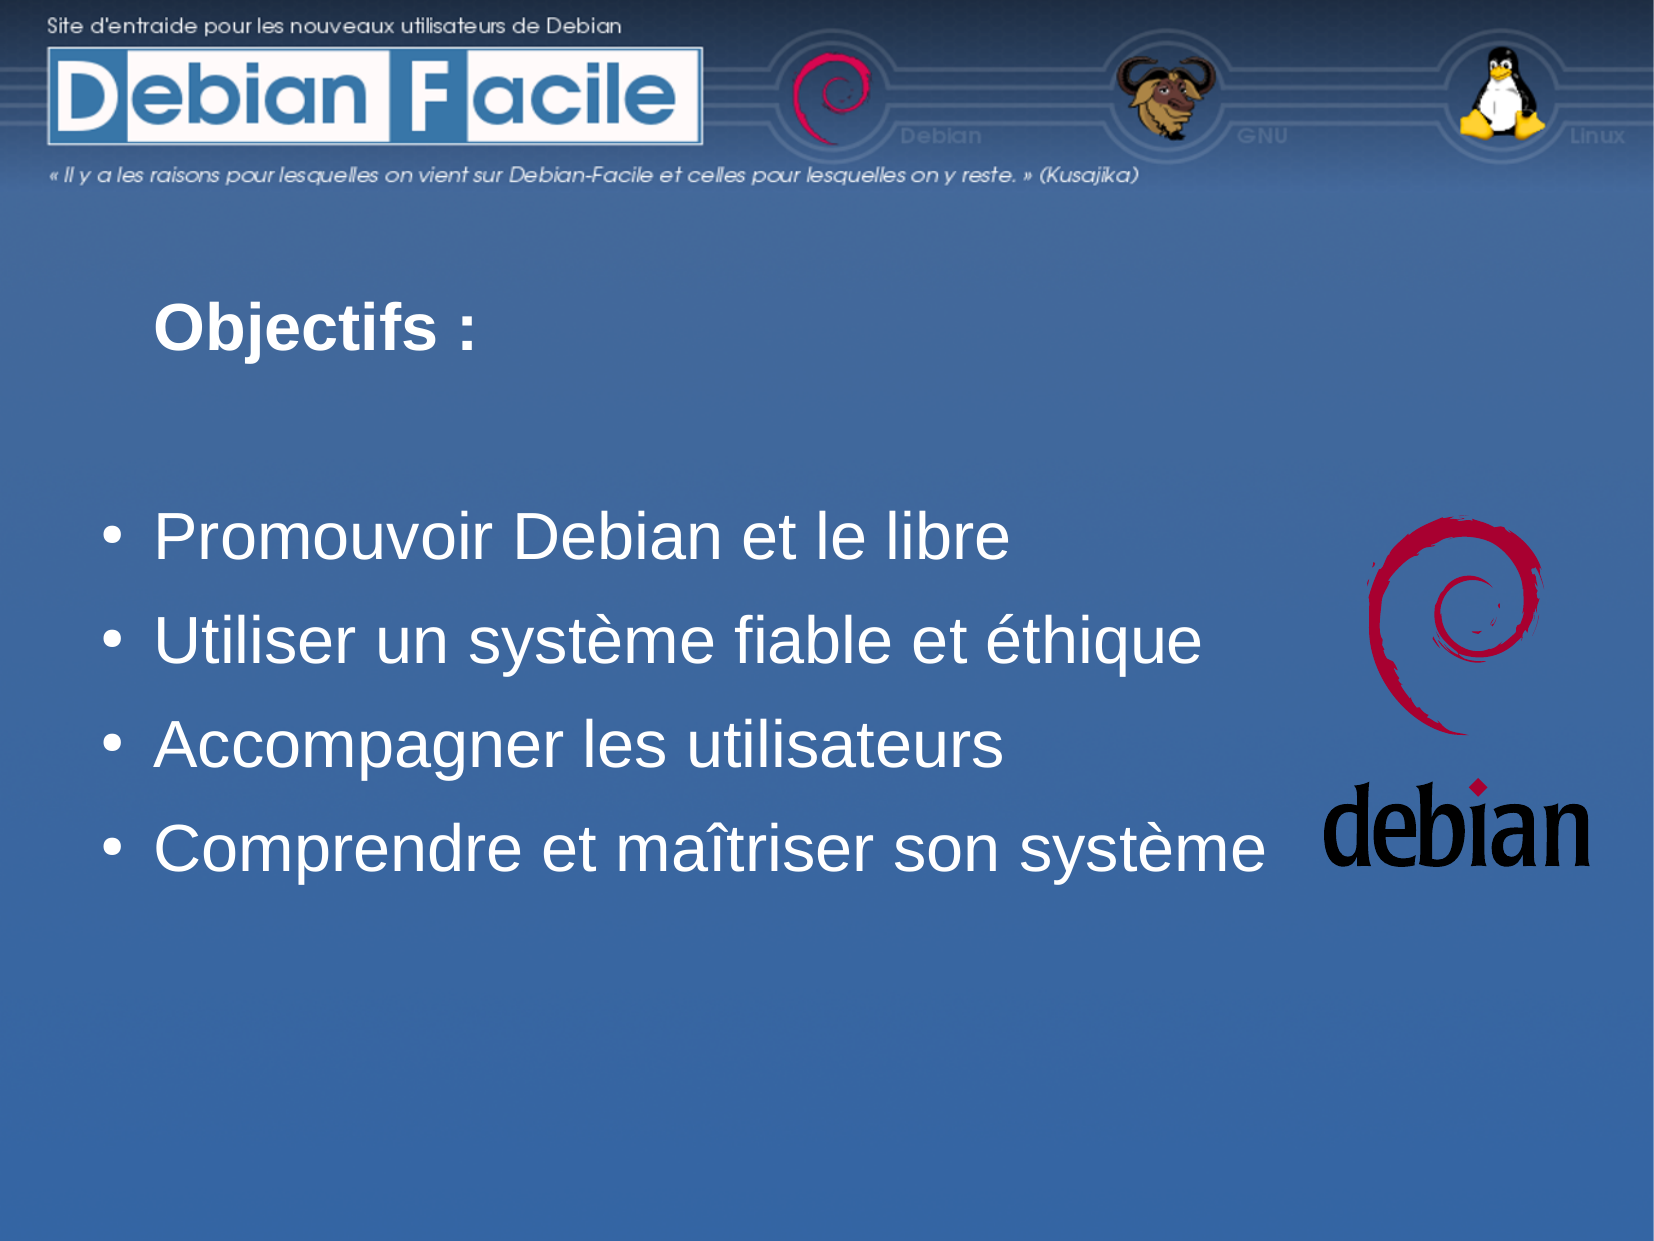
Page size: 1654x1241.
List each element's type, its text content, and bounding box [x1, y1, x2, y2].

list Objectifs : Promouvoir Debian et le libre Utiliser un système fiable et éthique Accompagner les utilisateurs Comprendre et maîtriser son système [82, 290, 1571, 1010]
picture [0, 0, 1654, 1241]
